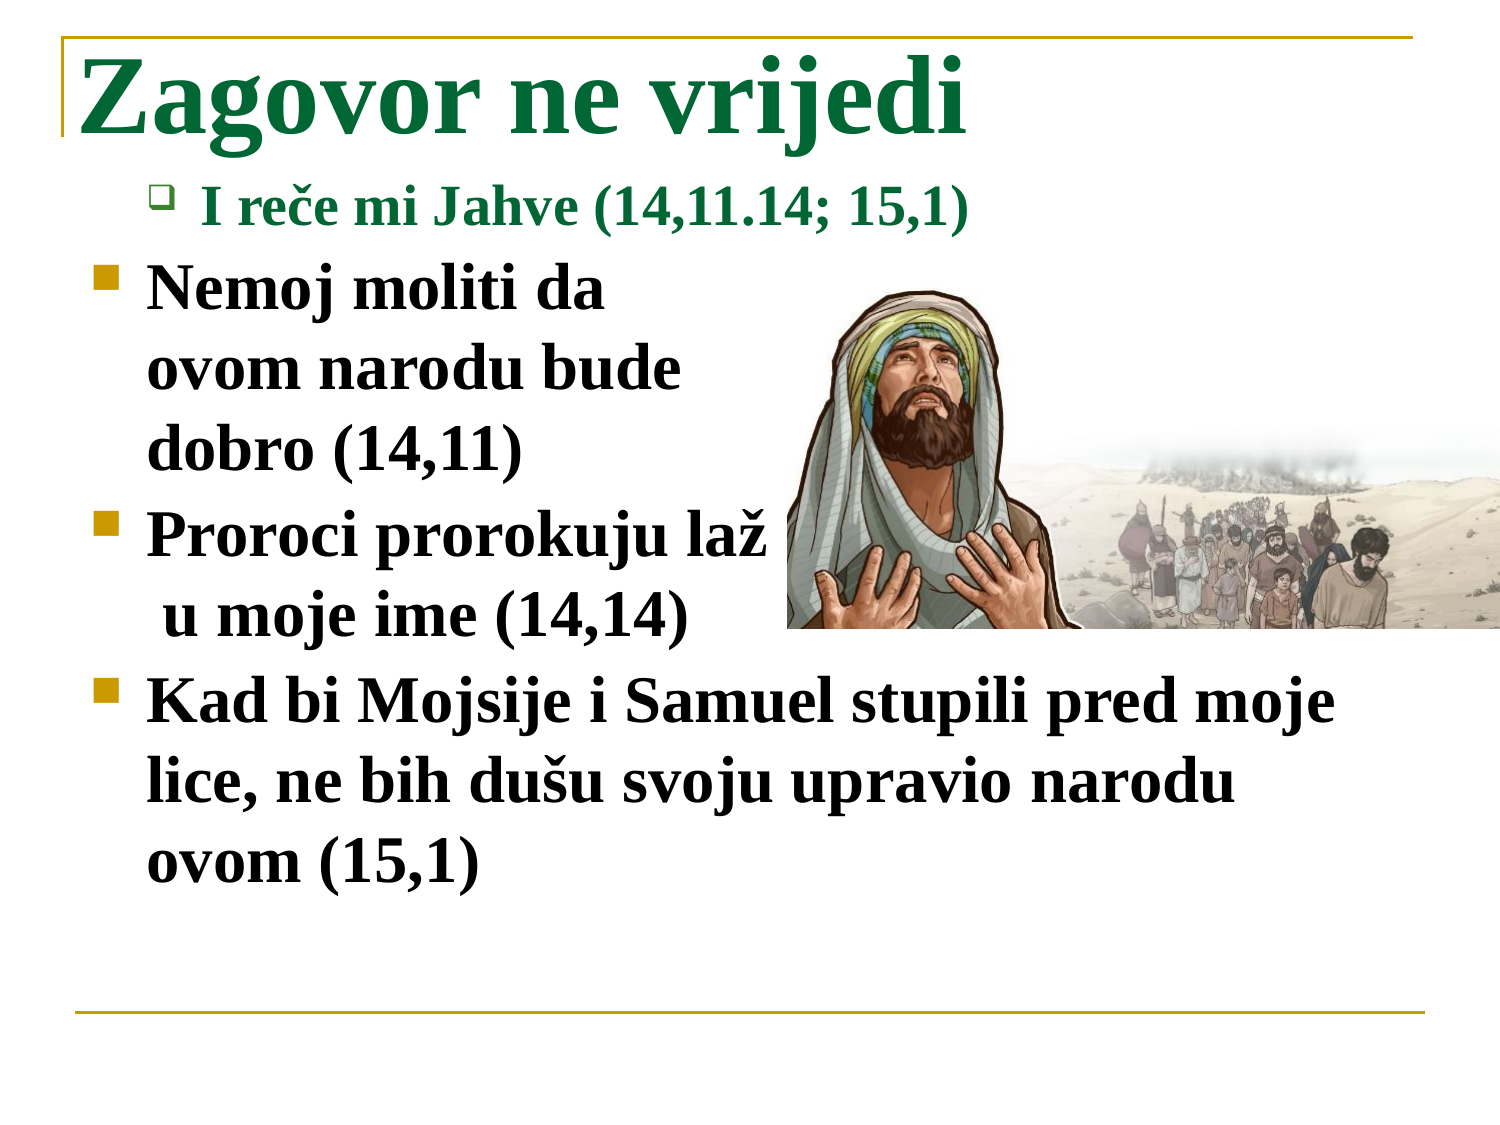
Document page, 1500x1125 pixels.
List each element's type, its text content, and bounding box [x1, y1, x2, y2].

title Zagovor ne vrijedi [61, 13, 1412, 201]
picture [787, 272, 1500, 630]
list I reče mi Jahve (14,11.14; 15,1) Nemoj moliti da ovom narodu bude dobro (14,11) Proroci prorokuju laž u moje ime (14,14) Kad bi Mojsije i Samuel stupili pred moje lice, ne bih dušu svoju upravio narodu ovom (15,1) [75, 159, 1426, 1018]
